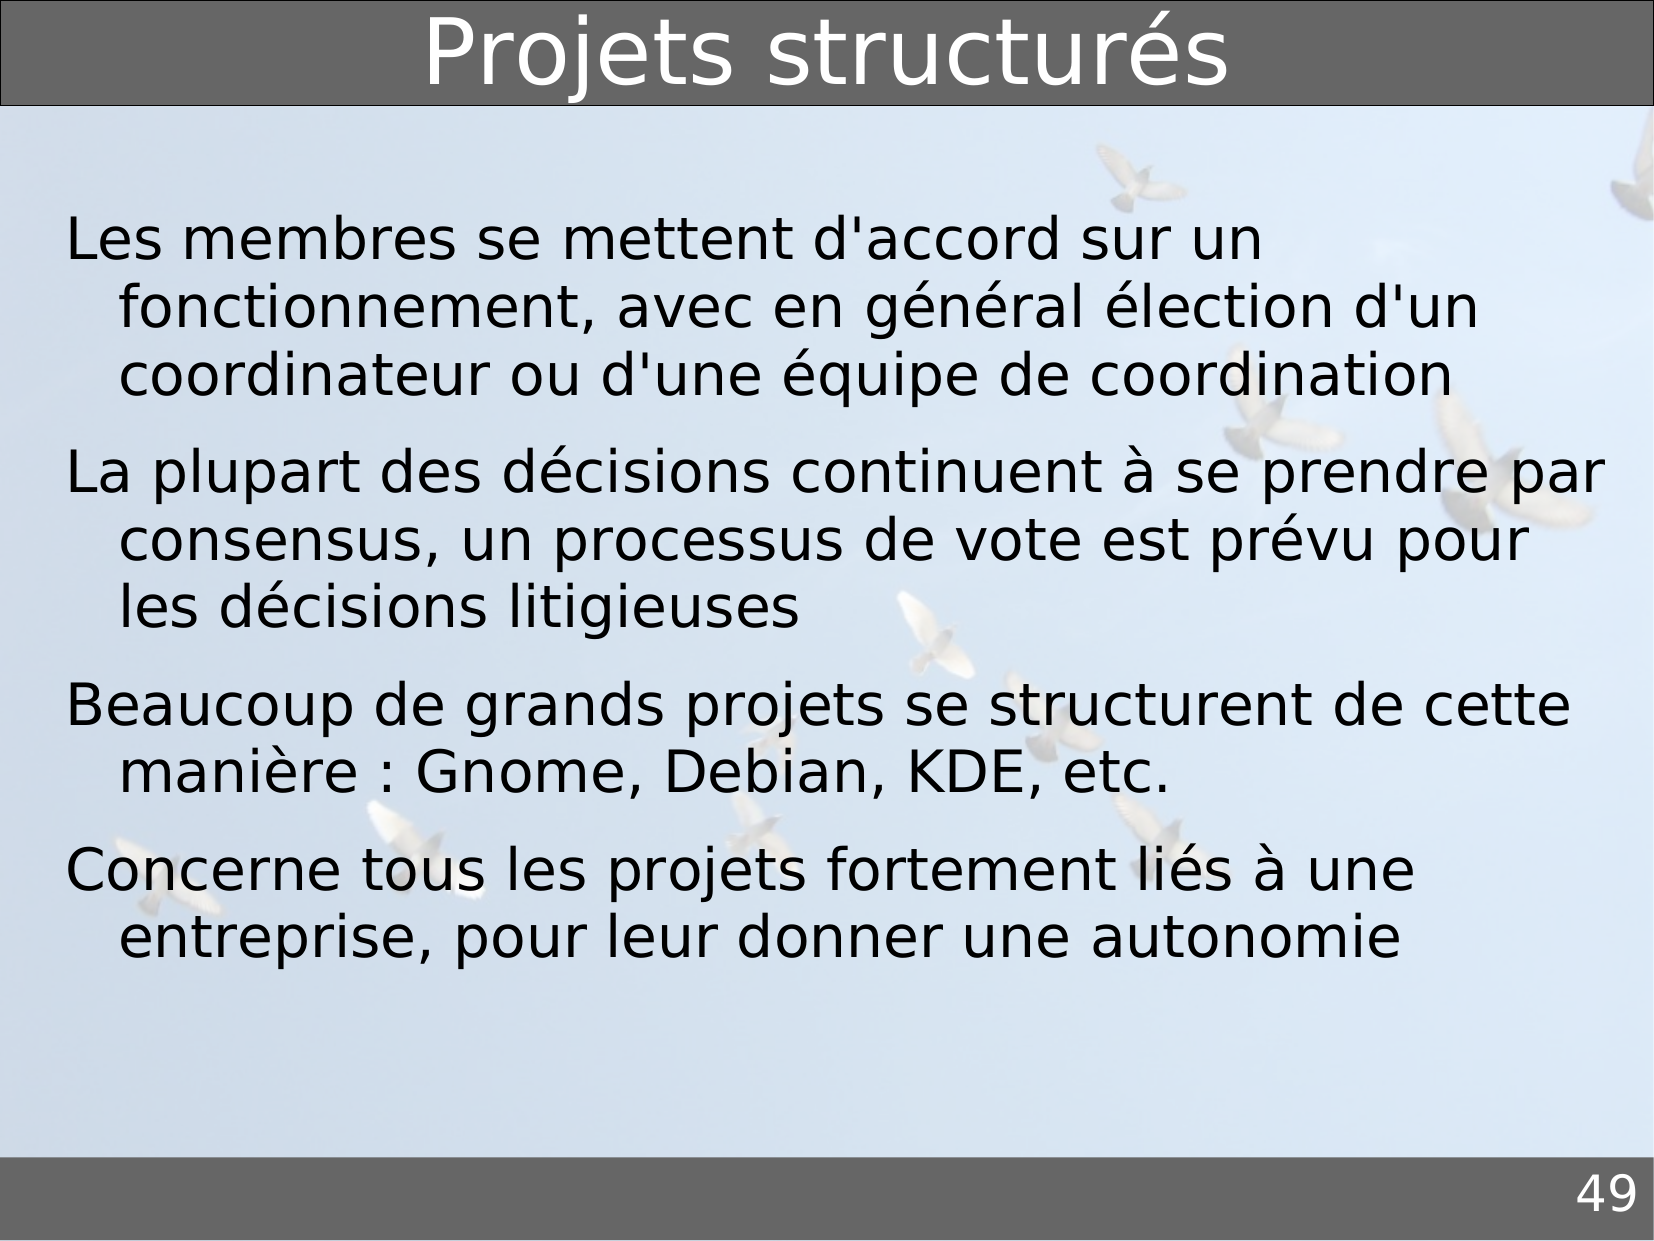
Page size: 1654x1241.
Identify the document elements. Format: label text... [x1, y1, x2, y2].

title Projets structurés [0, 0, 1654, 107]
list Les membres se mettent d'accord sur un fonctionnement, avec en général élection d'un coordinateur ou d'une équipe de coordination La plupart des décisions continuent à se prendre par consensus, un processus de vote est prévu pour les décisions litigieuses Beaucoup de grands projets se structurent de cette manière : Gnome, Debian, KDE, etc. Concerne tous les projets fortement liés à une entreprise, pour leur donner une autonomie [47, 205, 1624, 1023]
